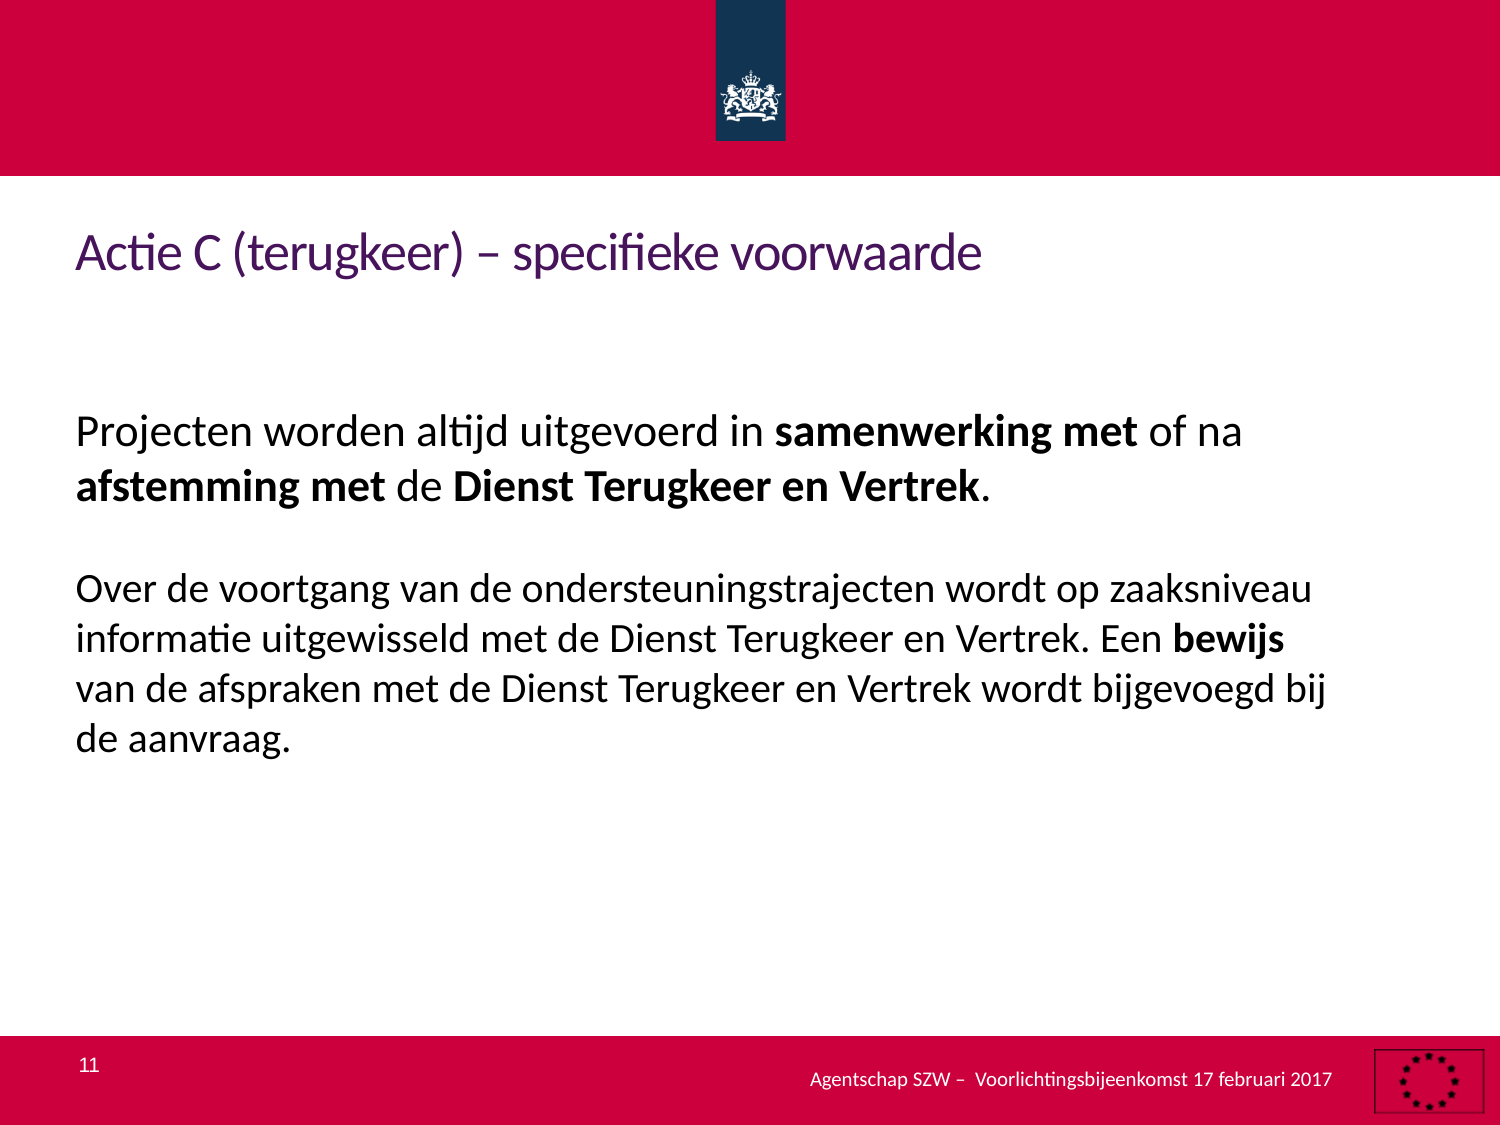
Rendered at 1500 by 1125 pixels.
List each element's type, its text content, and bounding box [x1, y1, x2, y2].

text_box [63, 1043, 181, 1104]
picture [1374, 1049, 1486, 1115]
text_box Projecten worden altijd uitgevoerd in samenwerking met of na afstemming met de Dienst Terugkeer en Vertrek. Over de voortgang van de ondersteuningstrajecten wordt op zaaksniveau informatie uitgewisseld met de Dienst Terugkeer en Vertrek. Een bewijs van de afspraken met de Dienst Terugkeer en Vertrek wordt bijgevoegd bij de aanvraag. [60, 295, 1350, 997]
text_box Agentschap SZW – Voorlichtingsbijeenkomst 17 februari 2017 [795, 1058, 1374, 1109]
title Actie C (terugkeer) – specifieke voorwaarde [60, 202, 1348, 295]
